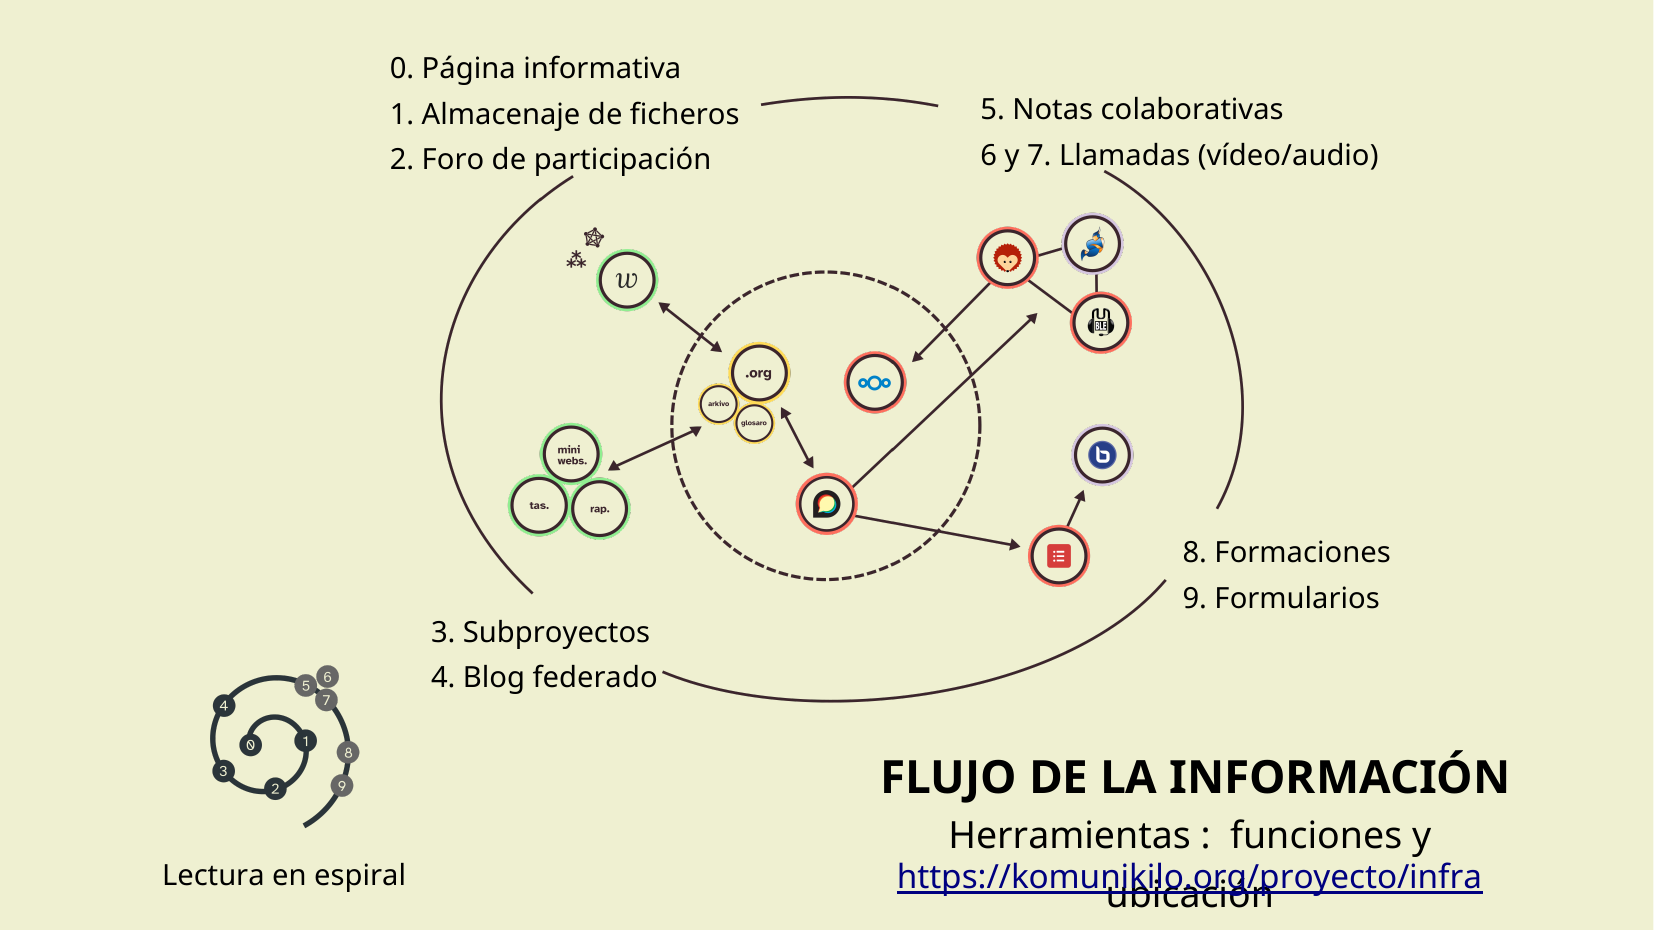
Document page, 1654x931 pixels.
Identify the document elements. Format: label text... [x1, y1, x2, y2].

text_box Lectura en espiral [143, 848, 426, 910]
text_box Herramientas : funciones y ubicación [862, 801, 1518, 846]
text_box 5. Notas colaborativas 6 y 7. Llamadas (vídeo/audio) [980, 82, 1453, 153]
text_box 0. Página informativa 1. Almacenaje de ficheros 2. Foro de participación [389, 41, 761, 96]
title Flujo de la información [1244, 736, 1625, 815]
text_box https://komunikilo.org/proyecto/infra [850, 846, 1530, 892]
text_box 8. Formaciones 9. Formularios [1244, 525, 1436, 615]
picture [189, 96, 1244, 833]
